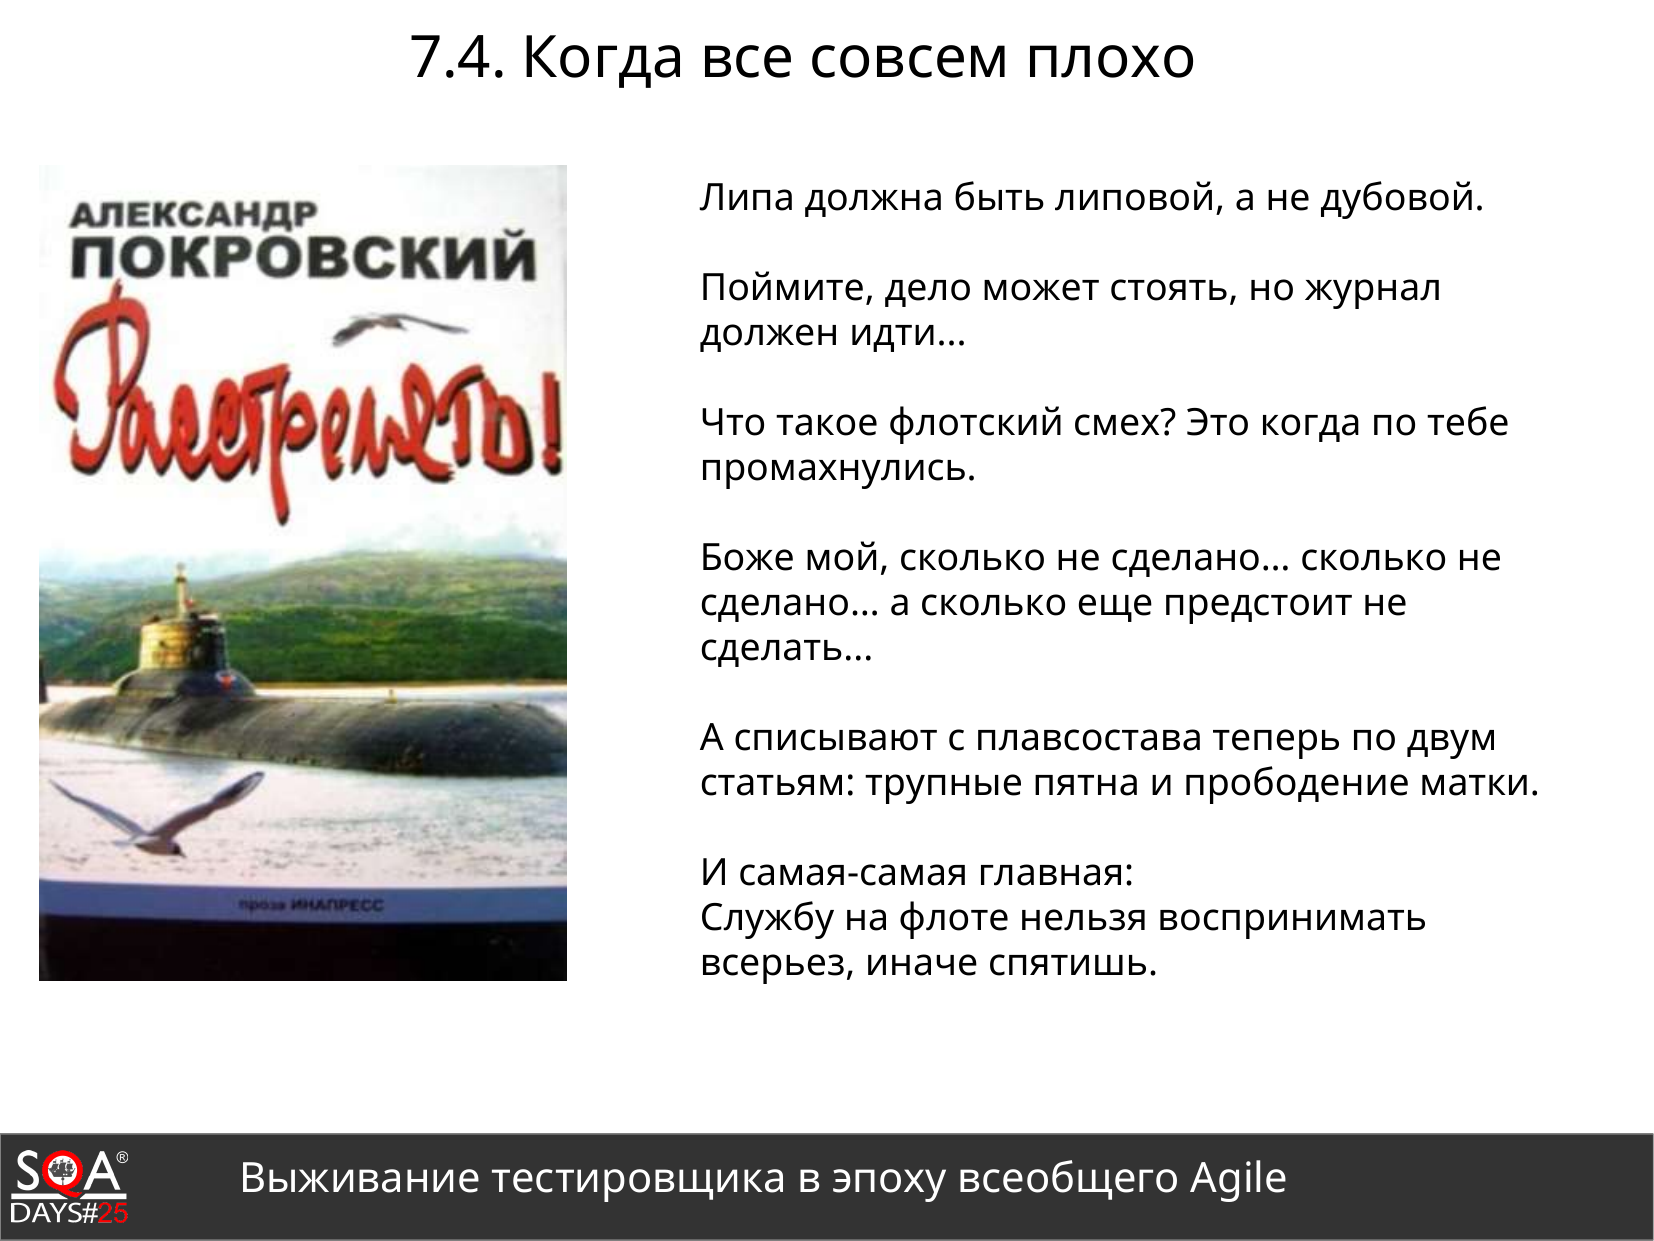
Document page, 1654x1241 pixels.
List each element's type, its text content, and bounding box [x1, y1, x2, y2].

text_box 7.4. Когда все совсем плохо [394, 11, 1260, 97]
text_box [0, 1133, 1654, 1241]
picture [11, 1150, 128, 1223]
picture [39, 165, 567, 981]
text_box Липа должна быть липовой, а не дубовой. Поймите, дело может стоять, но журнал должен идти... Что такое флотский смех? Это когда по тебе промахнулись. Боже мой, сколько не сделано… сколько не сделано… а сколько еще предстоит не сделать... А списывают с плавсостава теперь по двум статьям: трупные пятна и прободение матки. И самая-самая главная: Службу на флоте нельзя воспринимать всерьез, иначе спятишь. [685, 165, 1607, 991]
text_box Выживание тестировщика в эпоху всеобщего Agile [224, 1145, 1607, 1229]
